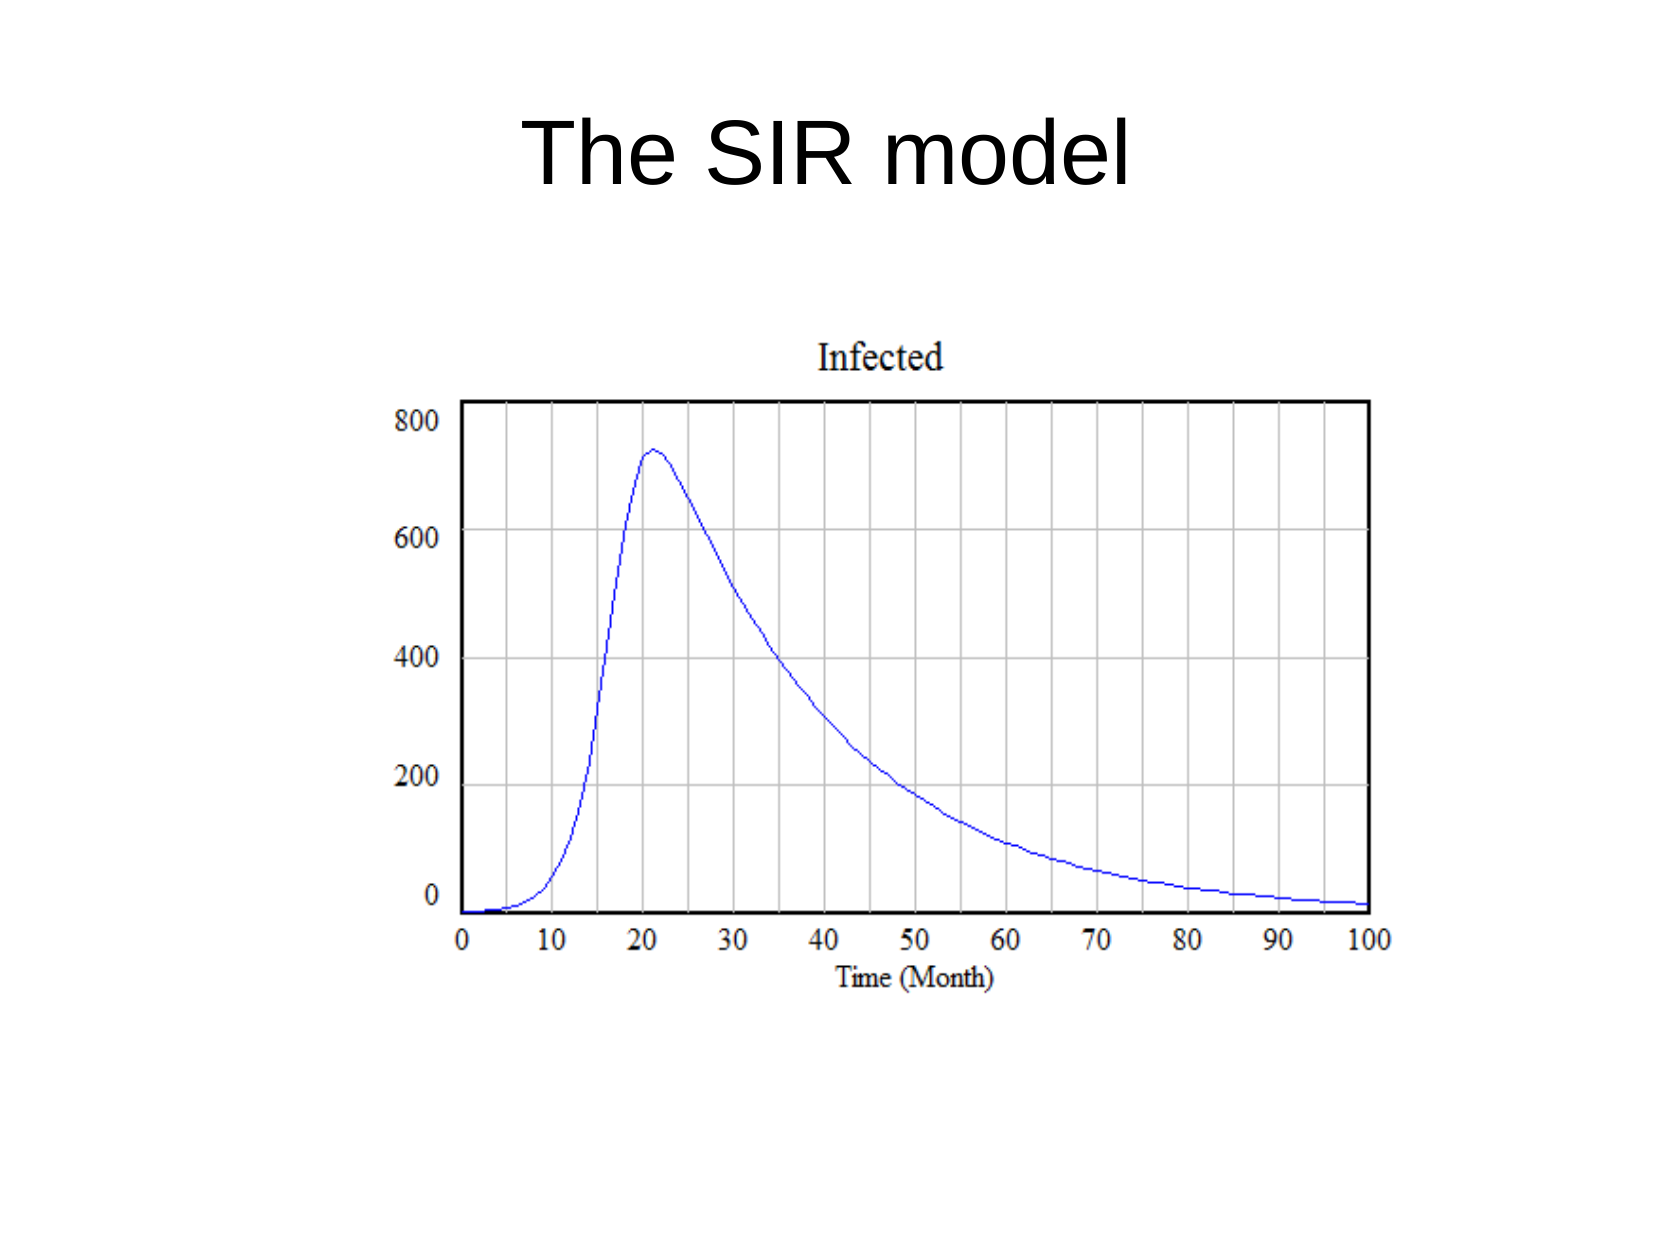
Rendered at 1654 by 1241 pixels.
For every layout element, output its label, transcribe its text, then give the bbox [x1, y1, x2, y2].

title The SIR model [82, 49, 1571, 257]
picture [345, 326, 1411, 1006]
